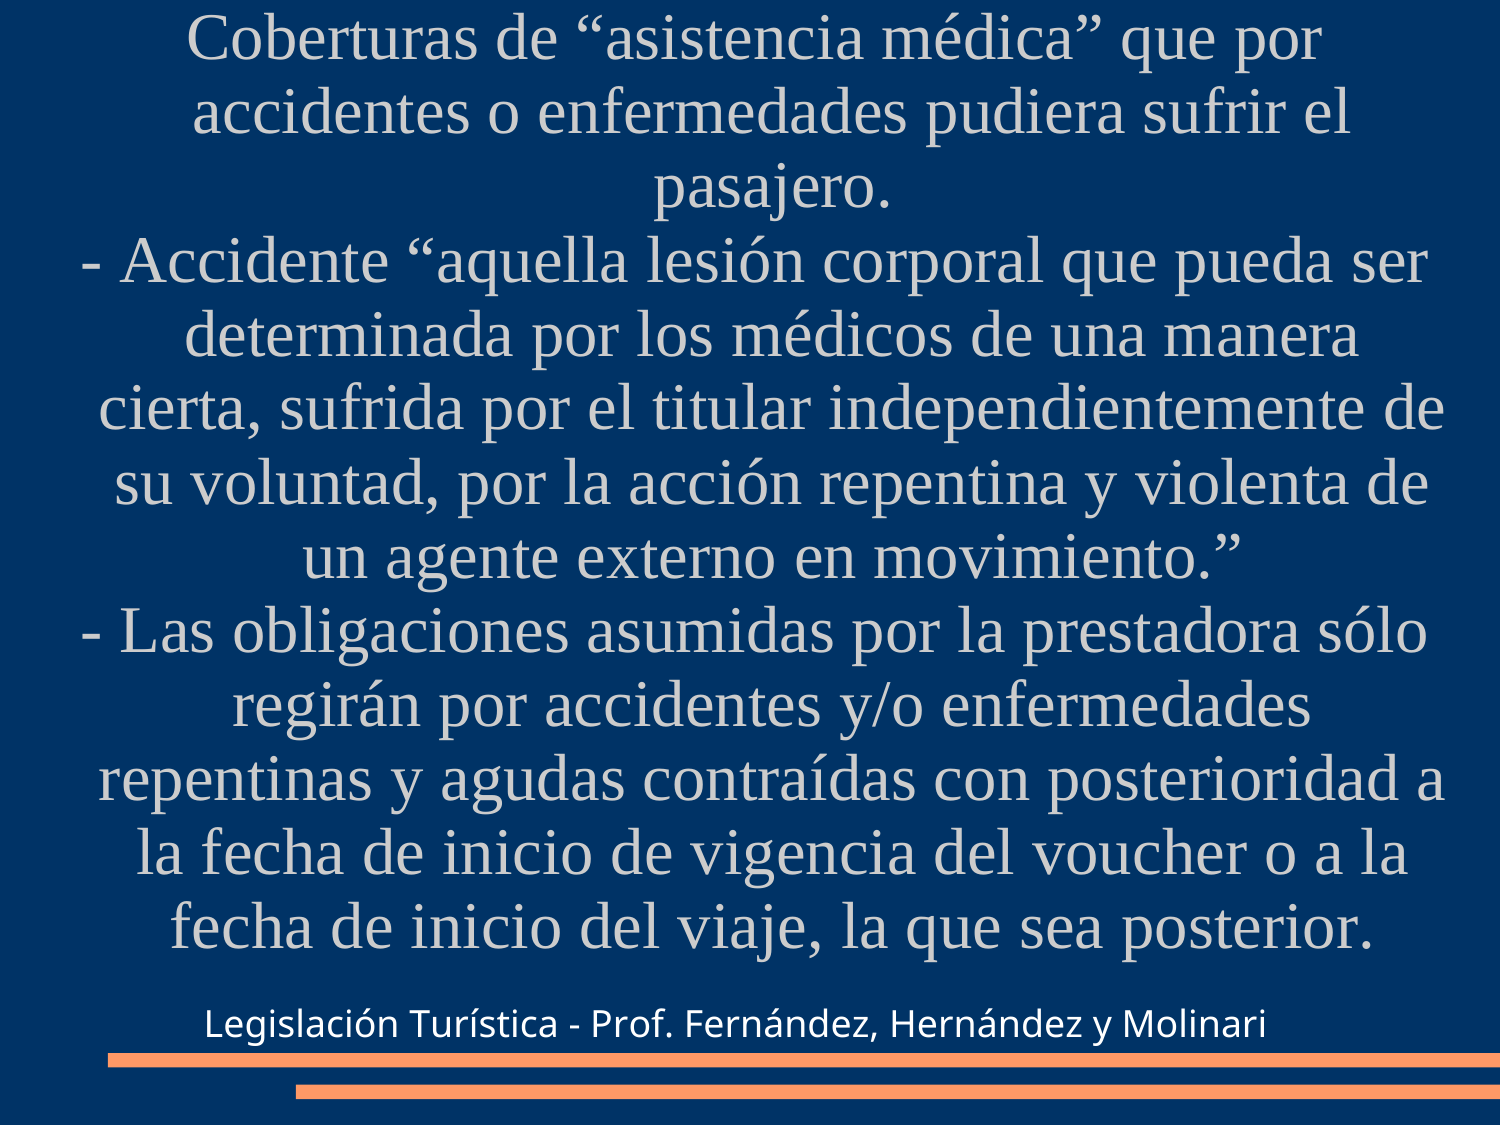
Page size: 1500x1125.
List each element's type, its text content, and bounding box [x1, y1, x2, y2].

subtitle Coberturas de “asistencia médica” que por accidentes o enfermedades pudiera sufrir el pasajero. - Accidente “aquella lesión corporal que pueda ser determinada por los médicos de una manera cierta, sufrida por el titular independientemente de su voluntad, por la acción repentina y violenta de un agente externo en movimiento.” - Las obligaciones asumidas por la prestadora sólo regirán por accidentes y/o enfermedades repentinas y agudas contraídas con posterioridad a la fecha de inicio de vigencia del voucher o a la fecha de inicio del viaje, la que sea posterior. [59, 0, 1453, 964]
footer Legislación Turística - Prof. Fernández, Hernández y Molinari [188, 992, 1418, 1016]
